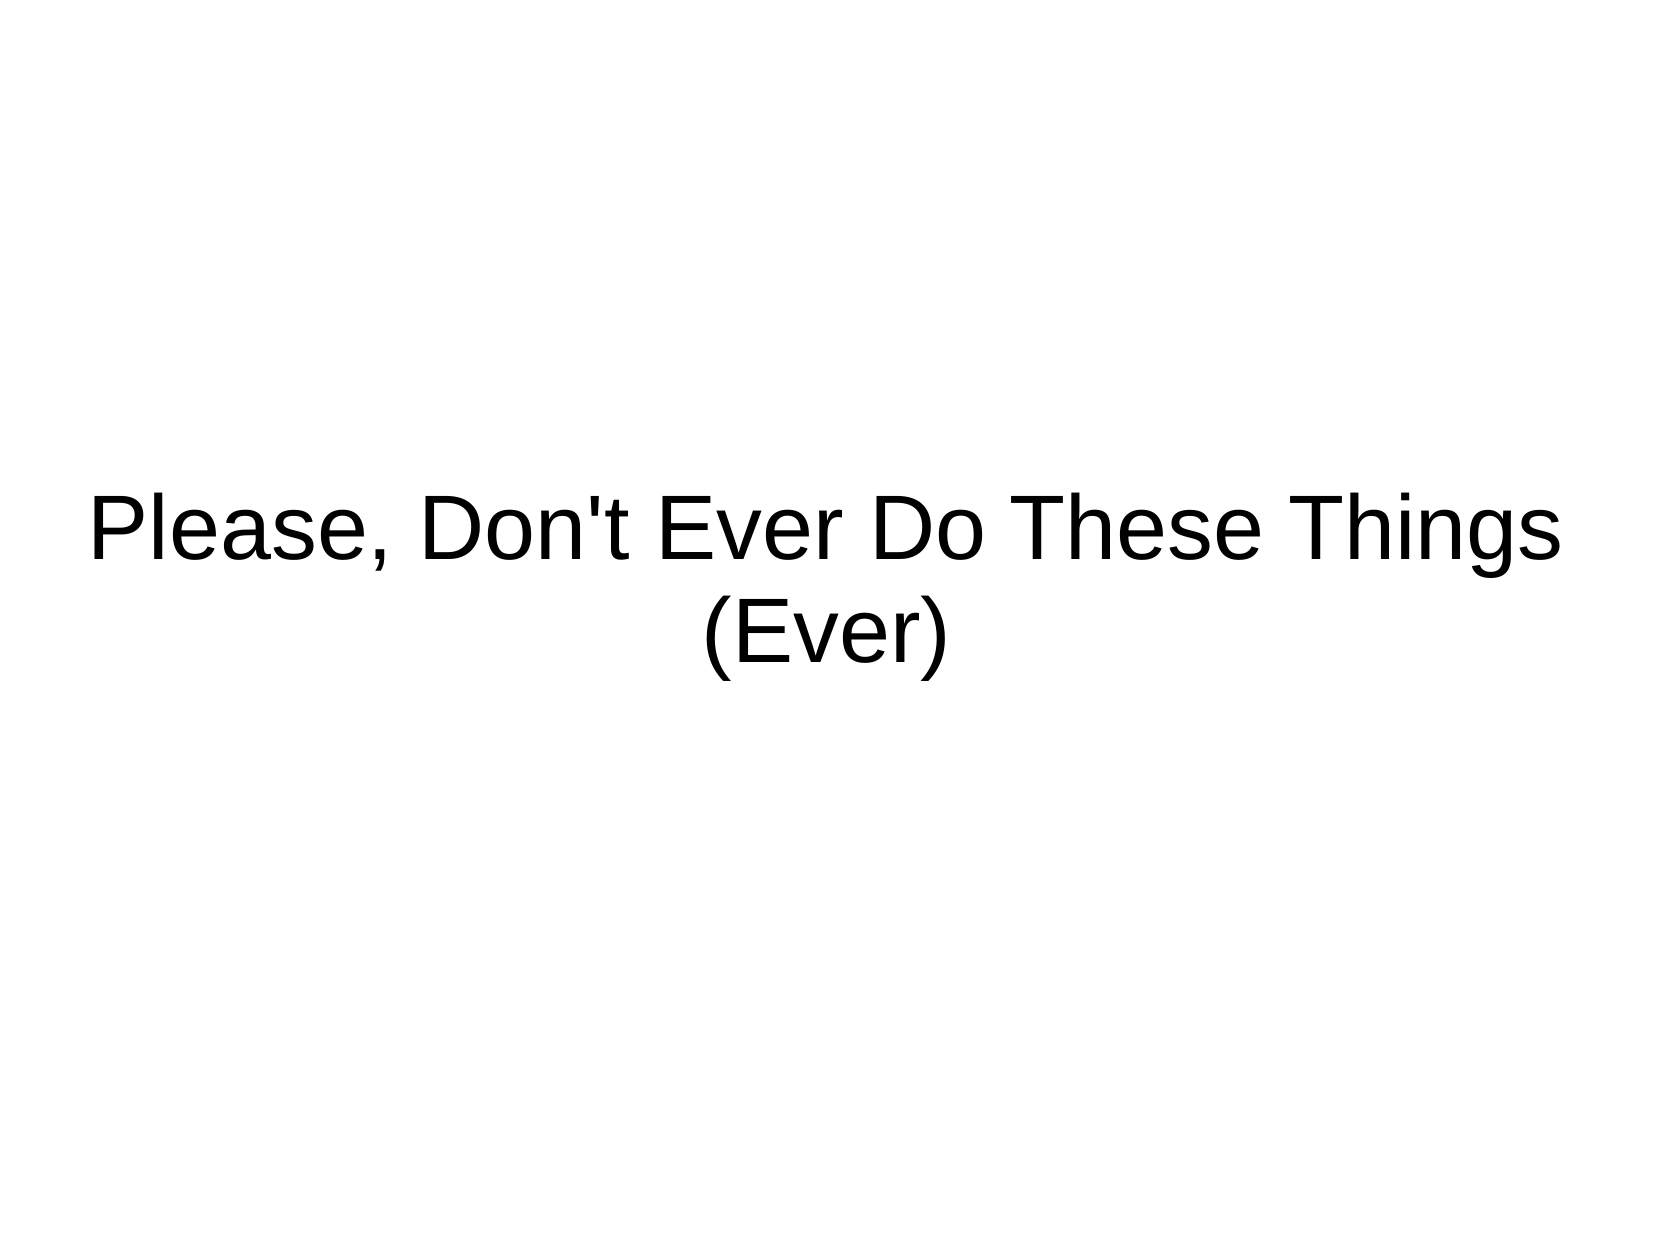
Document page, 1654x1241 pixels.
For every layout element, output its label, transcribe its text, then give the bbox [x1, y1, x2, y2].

subtitle Please, Don't Ever Do These Things (Ever) [82, 49, 1571, 1109]
